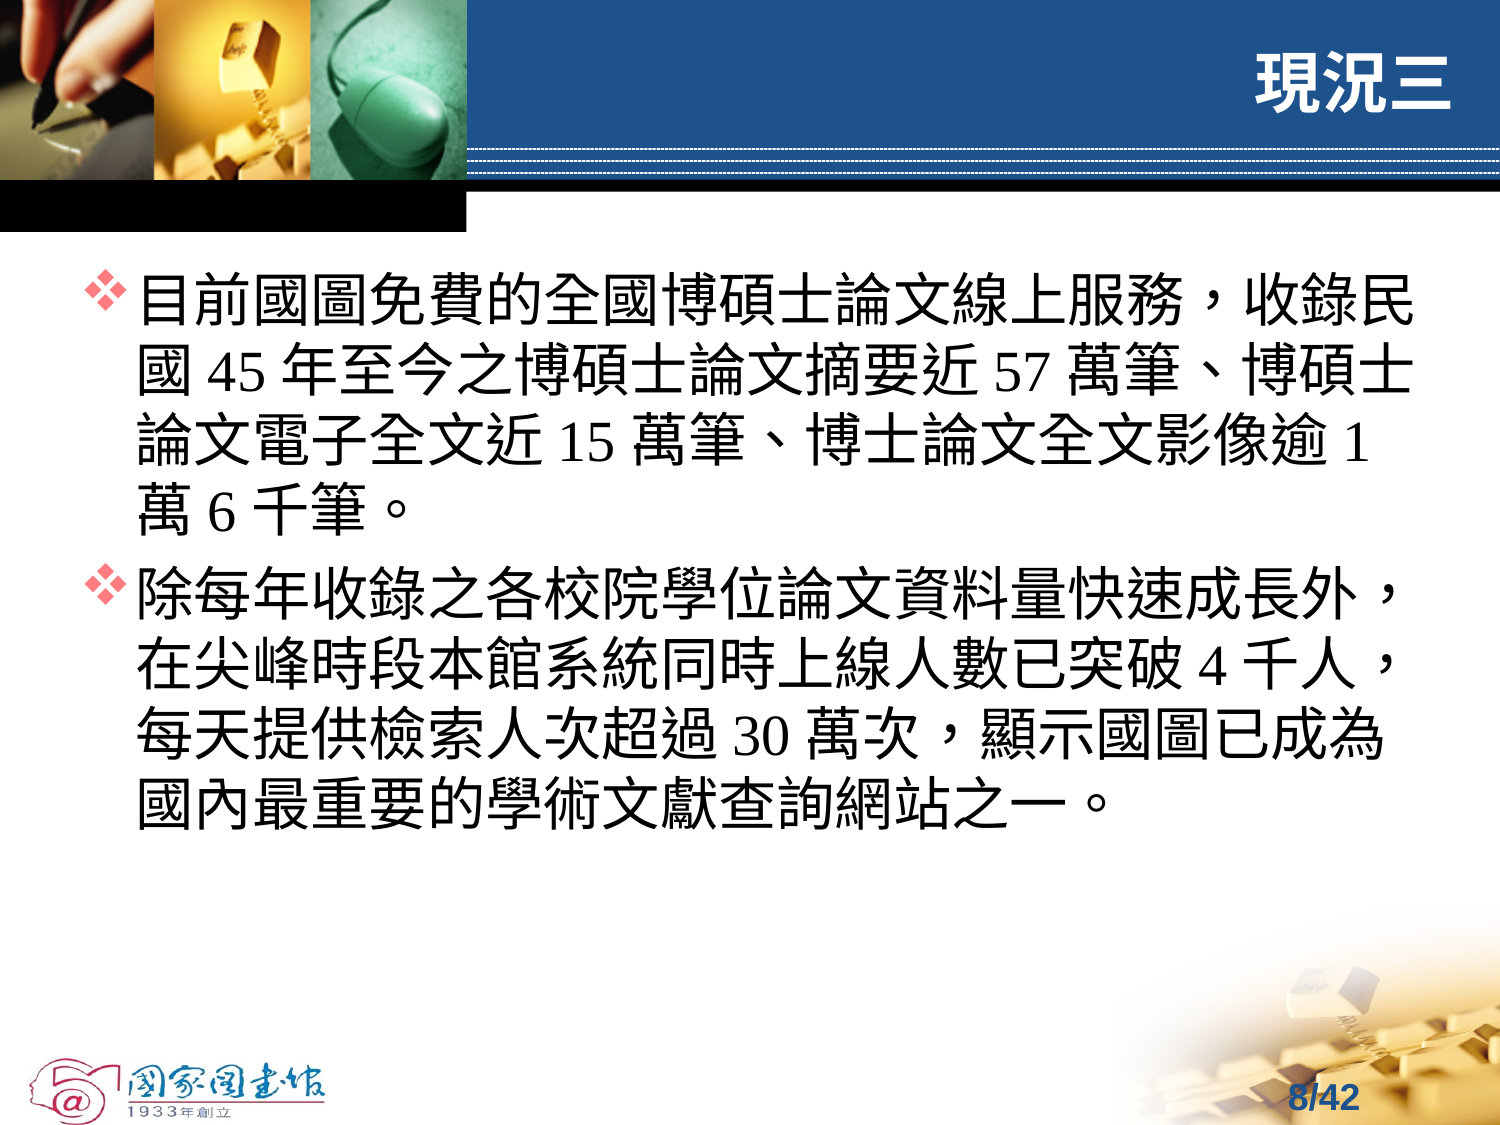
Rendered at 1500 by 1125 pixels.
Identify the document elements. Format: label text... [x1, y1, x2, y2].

title 現況三 [469, 24, 1470, 138]
list 目前國圖免費的全國博碩士論文線上服務，收錄民國45年至今之博碩士論文摘要近57萬筆、博碩士論文電子全文近15萬筆、博士論文全文影像逾1萬6千筆。 除每年收錄之各校院學位論文資料量快速成長外，在尖峰時段本館系統同時上線人數已突破4千人，每天提供檢索人次超過30萬次，顯示國圖已成為國內最重要的學術文獻查詢網站之一。 [64, 255, 1440, 953]
picture [29, 1058, 325, 1125]
